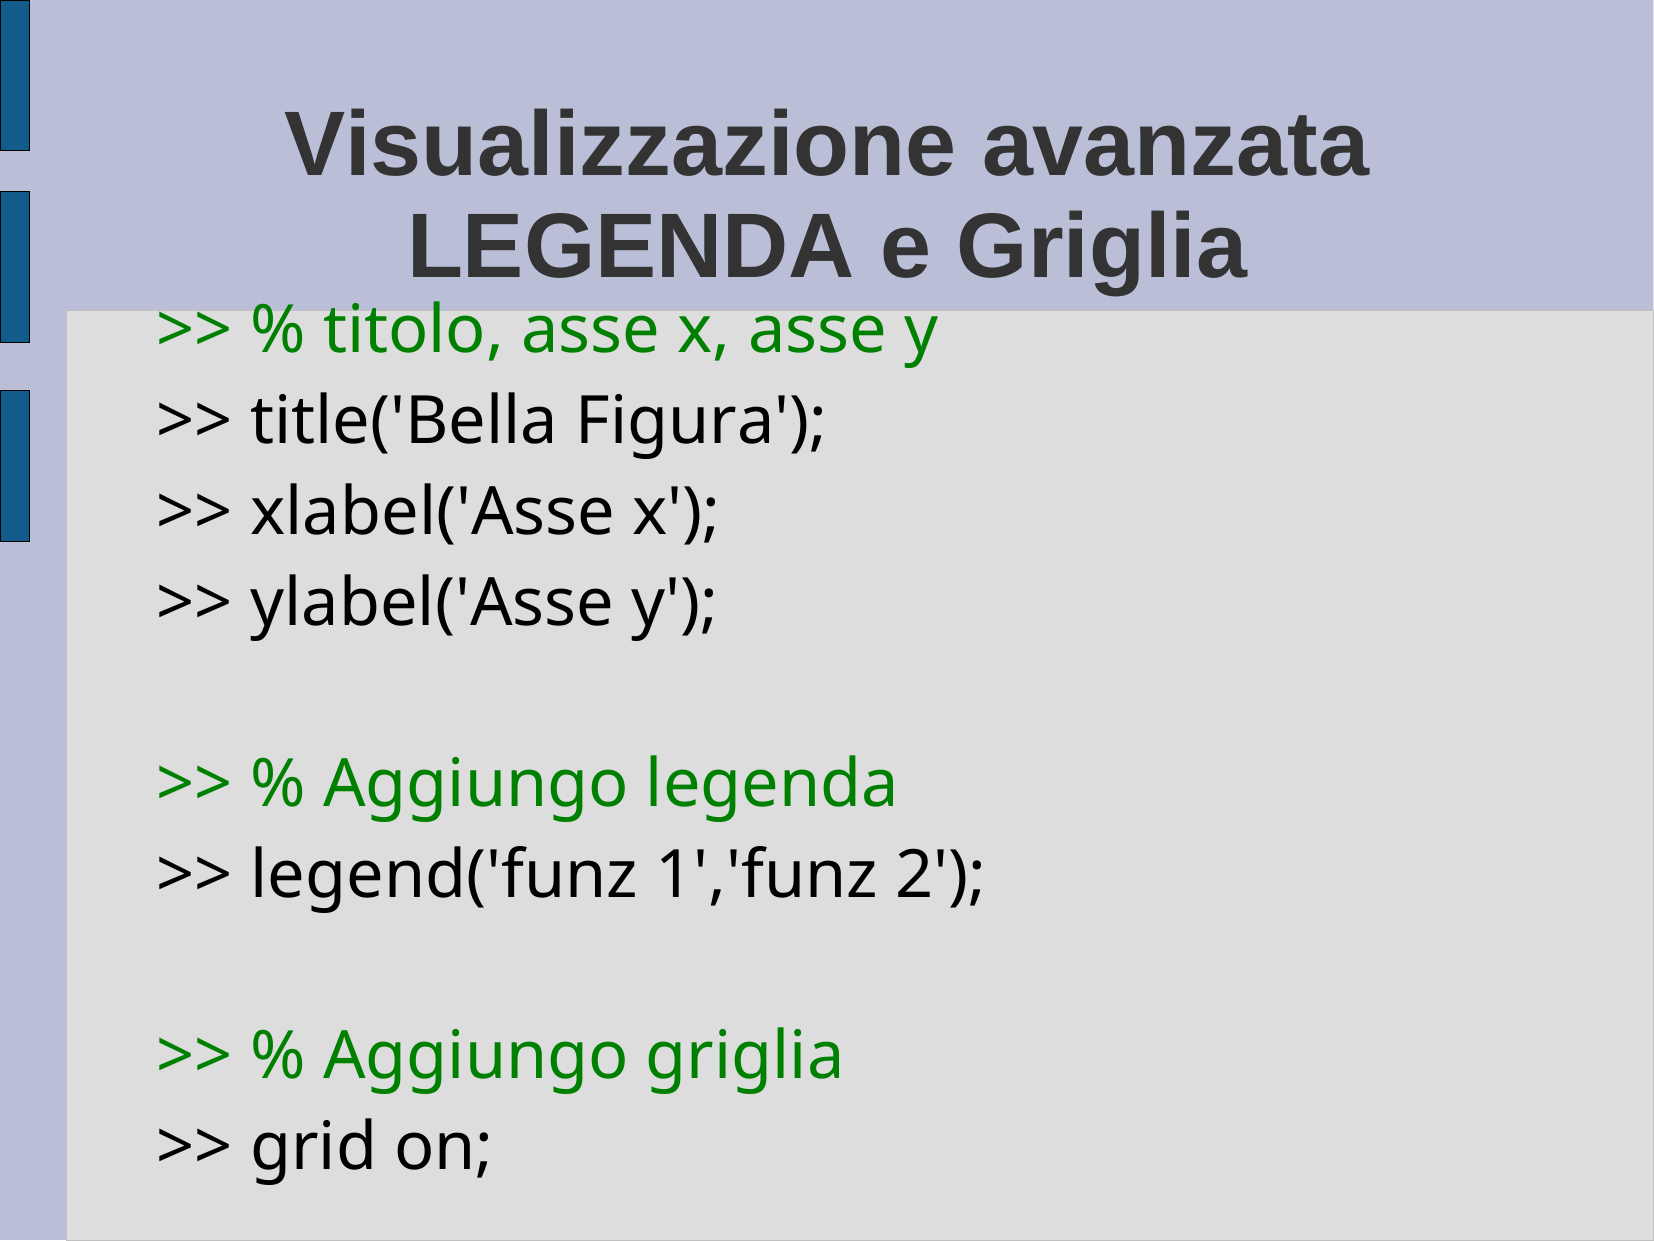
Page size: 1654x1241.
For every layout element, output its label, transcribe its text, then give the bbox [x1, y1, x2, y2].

subtitle >> % titolo, asse x, asse y >> title('Bella Figura'); >> xlabel('Asse x'); >> ylabel('Asse y'); >> % Aggiungo legenda >> legend('funz 1','funz 2'); >> % Aggiungo griglia >> grid on; [121, 330, 1534, 1141]
title Visualizzazione avanzata LEGENDA e Griglia [121, 91, 1534, 299]
